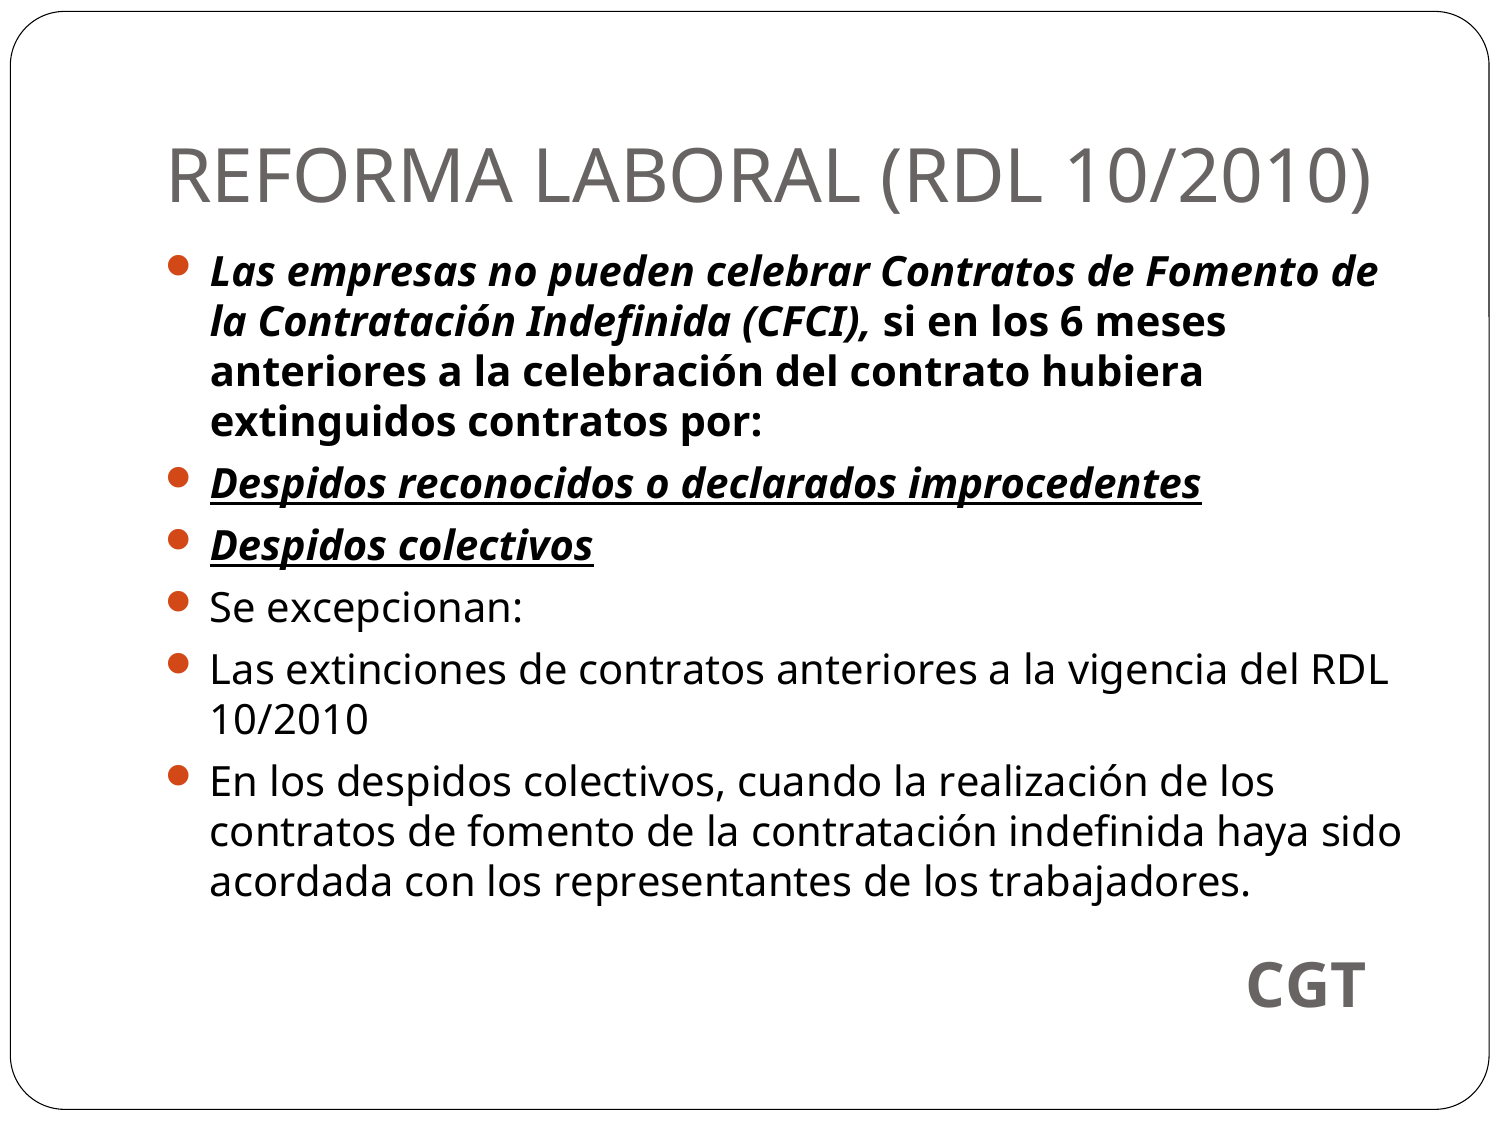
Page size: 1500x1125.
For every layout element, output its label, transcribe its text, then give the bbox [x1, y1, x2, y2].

text_box CGT [1230, 937, 1500, 1028]
title REFORMA LABORAL (RDL 10/2010) [150, 29, 1426, 233]
list Las empresas no pueden celebrar Contratos de Fomento de la Contratación Indefinida (CFCI), si en los 6 meses anteriores a la celebración del contrato hubiera extinguidos contratos por: Despidos reconocidos o declarados improcedentes Despidos colectivos Se excepcionan: Las extinciones de contratos anteriores a la vigencia del RDL 10/2010 En los despidos colectivos, cuando la realización de los contratos de fomento de la contratación indefinida haya sido acordada con los representantes de los trabajadores. [150, 237, 1426, 1117]
